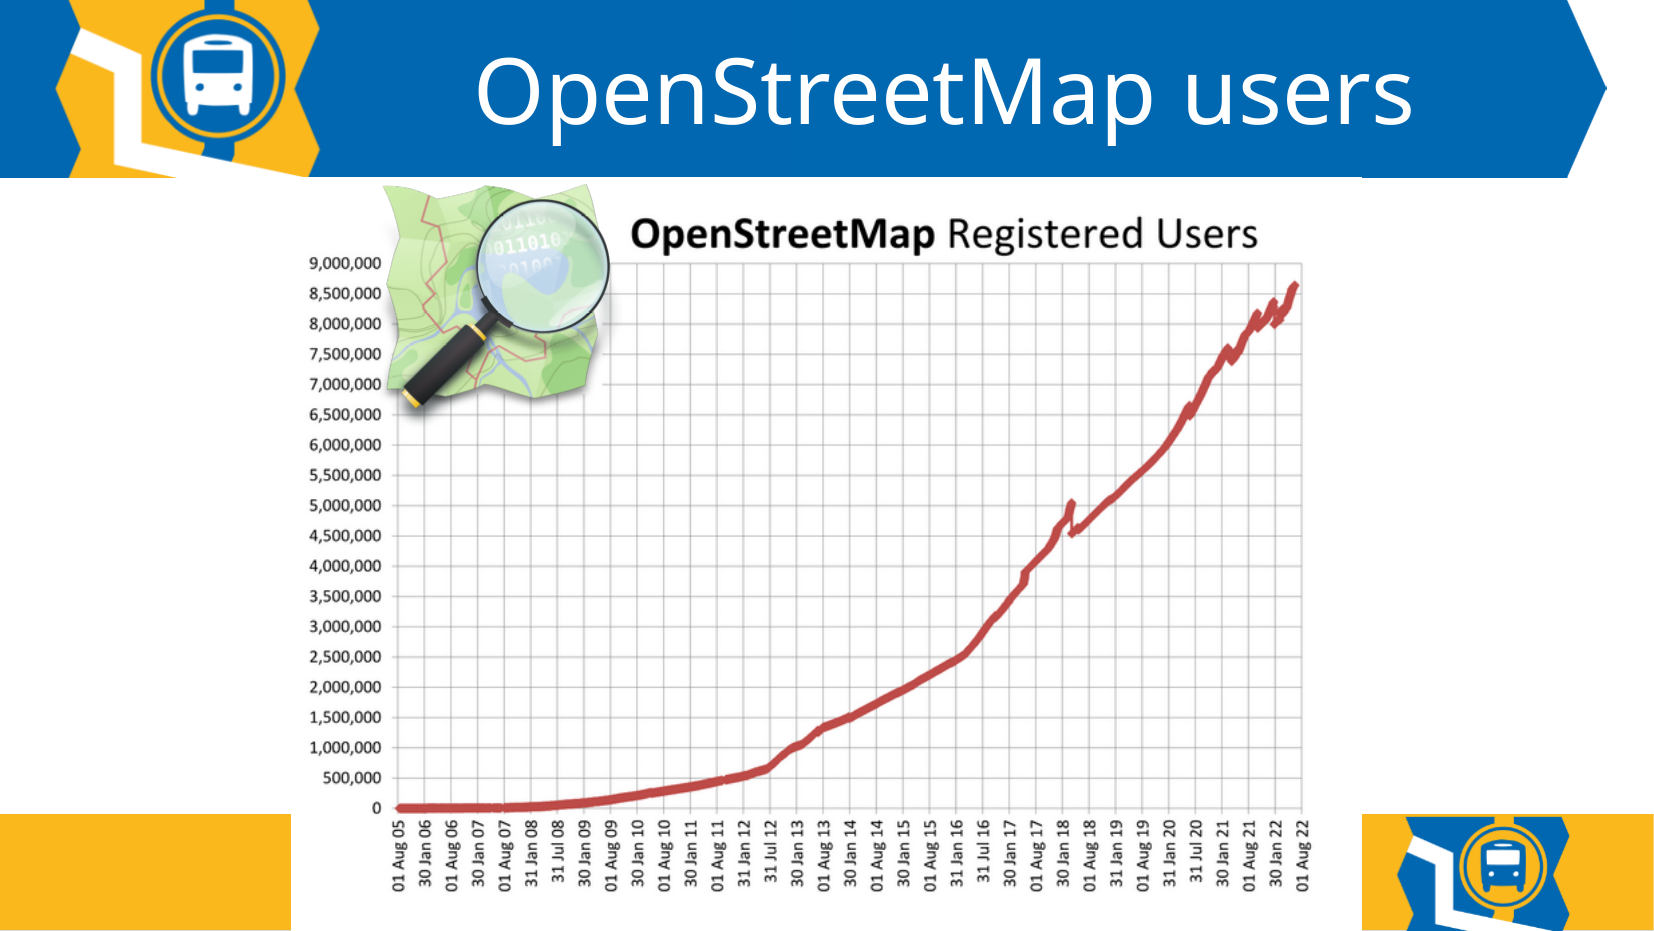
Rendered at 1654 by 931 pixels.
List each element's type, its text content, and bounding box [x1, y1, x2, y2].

picture [0, 0, 1654, 931]
title OpenStreetMap users [342, 23, 1548, 154]
